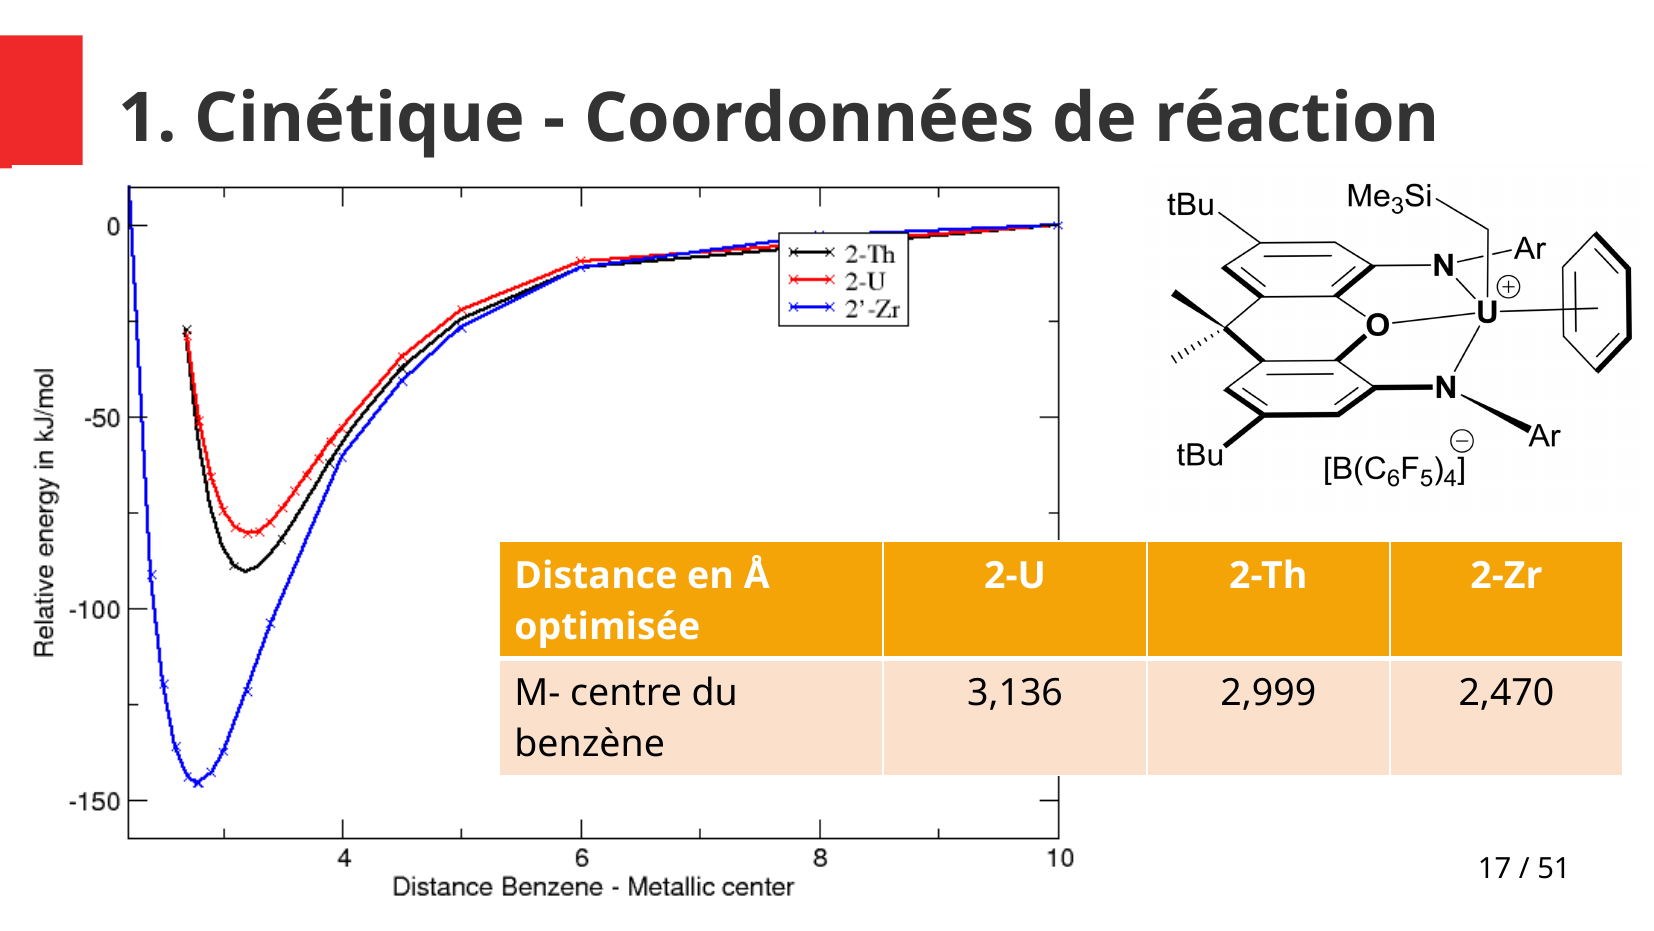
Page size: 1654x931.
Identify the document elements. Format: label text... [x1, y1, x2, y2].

table_header 2-Th [1148, 542, 1389, 656]
table_cell 2,999 [1148, 661, 1389, 775]
picture [11, 165, 1099, 910]
table_header Distance en Å optimisée [500, 542, 882, 656]
title 1. Cinétique - Coordonnées de réaction [118, 37, 1571, 193]
table_cell M- centre du benzène [500, 661, 882, 775]
table_cell 2,470 [1391, 661, 1622, 775]
table_cell 3,136 [884, 661, 1146, 775]
picture [1145, 165, 1654, 514]
table_header 2-Zr [1391, 542, 1622, 656]
table_header 2-U [884, 542, 1146, 656]
